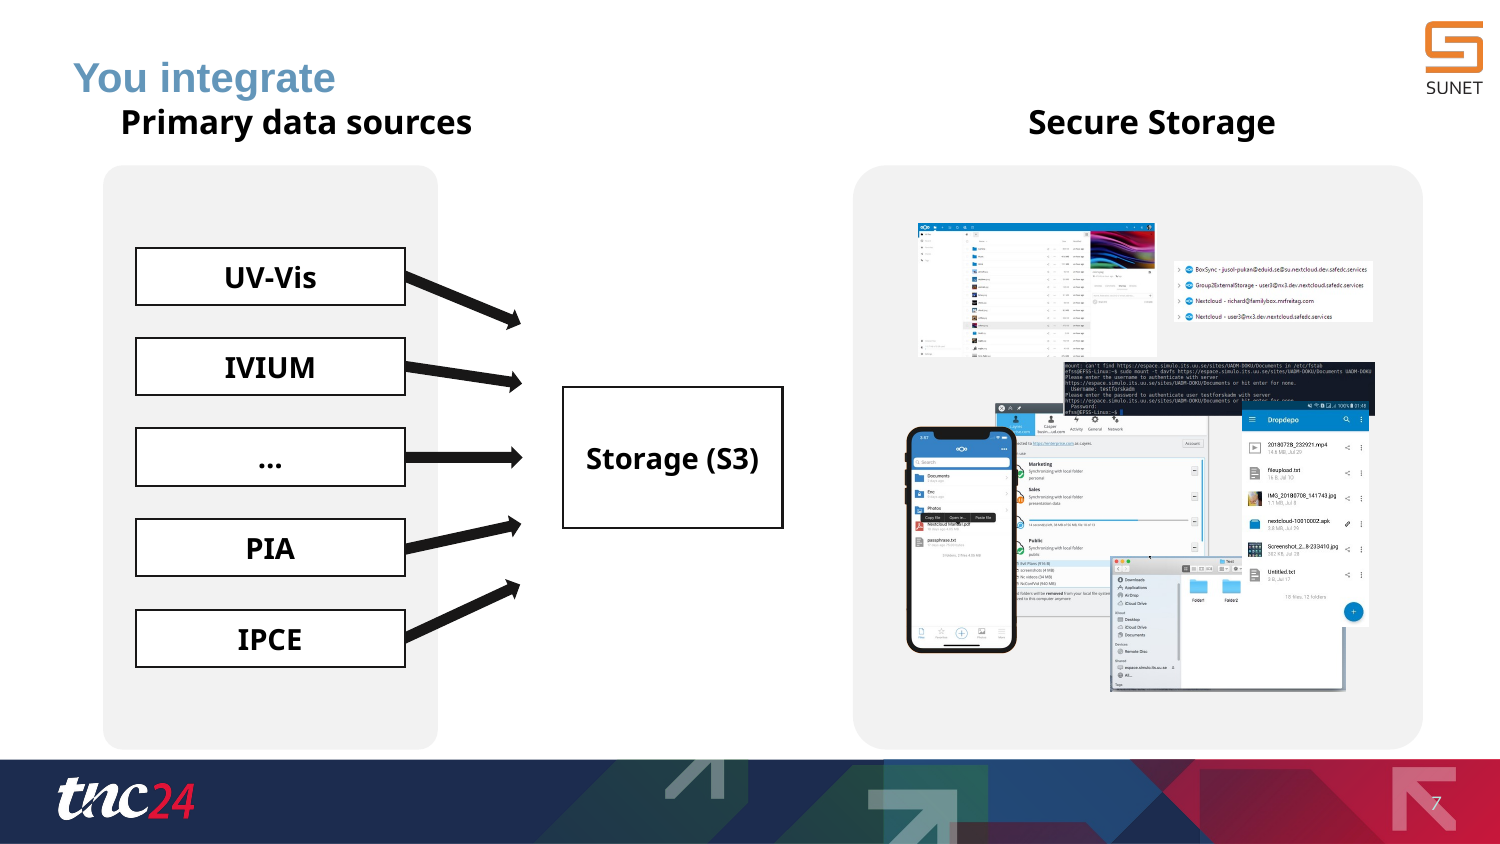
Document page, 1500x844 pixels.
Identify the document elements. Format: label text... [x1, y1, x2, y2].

picture [57, 777, 225, 823]
picture [901, 362, 1375, 692]
picture [918, 223, 1157, 357]
text_box PIA [136, 518, 405, 577]
picture [1268, 415, 1298, 424]
picture [1174, 261, 1373, 322]
picture [1425, 21, 1483, 94]
text_box Storage (S3) [562, 387, 783, 528]
text_box IPCE [136, 609, 405, 668]
title You integrate [57, 21, 1442, 136]
text_box Primary data sources [105, 93, 500, 149]
text_box [852, 165, 1423, 750]
picture [1248, 415, 1257, 422]
text_box IVIUM [136, 337, 405, 396]
picture [1242, 423, 1369, 428]
text_box UV-Vis [136, 247, 405, 306]
text_box … [136, 428, 405, 486]
text_box [103, 165, 522, 750]
text_box Secure Storage [1001, 93, 1304, 149]
picture [1326, 404, 1358, 410]
